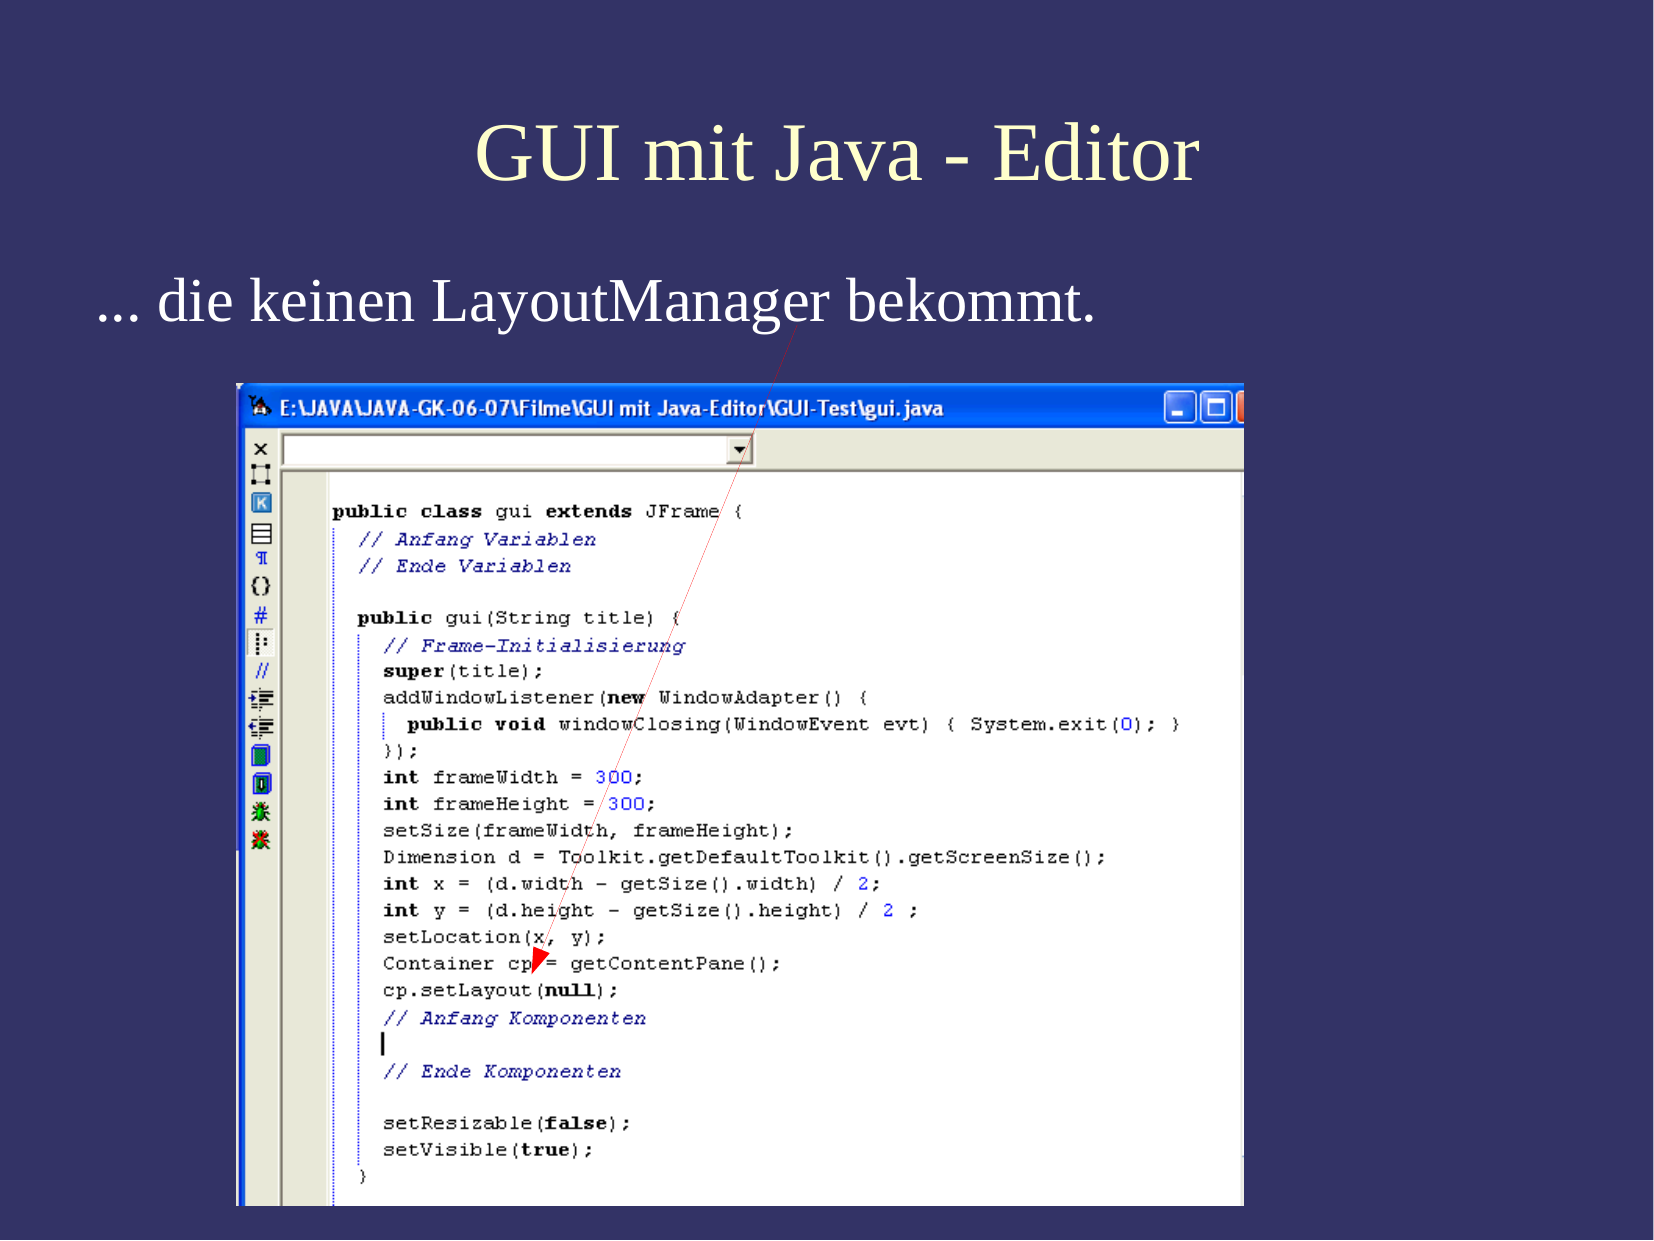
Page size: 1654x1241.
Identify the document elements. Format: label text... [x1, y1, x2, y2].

picture [236, 383, 1244, 1206]
list ... die keinen LayoutManager bekommt. [77, 265, 1579, 1214]
title GUI mit Java - Editor [54, 44, 1622, 260]
